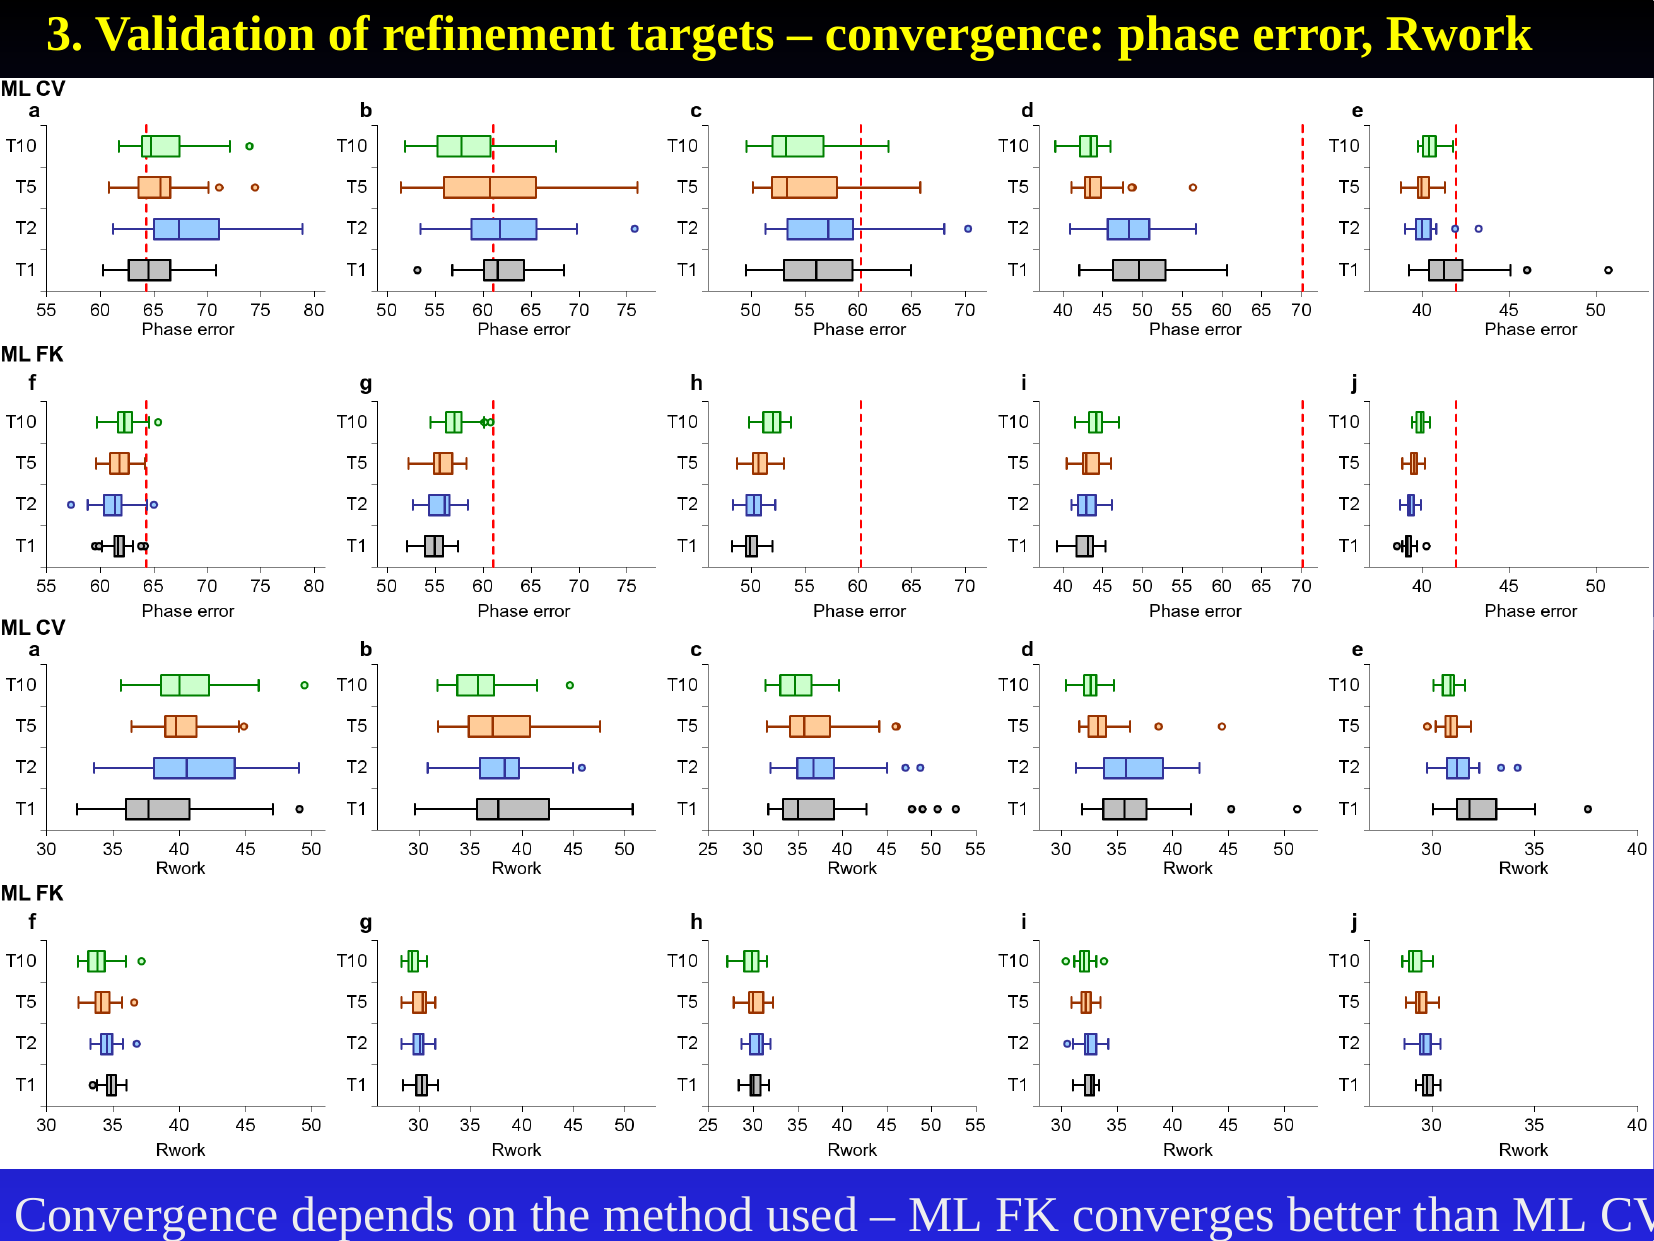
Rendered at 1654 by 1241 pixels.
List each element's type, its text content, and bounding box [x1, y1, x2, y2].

text_box 3. Validation of refinement targets – convergence: phase error, Rwork [31, 0, 1630, 78]
text_box Convergence depends on the method used – ML FK converges better than ML CV [0, 1179, 1654, 1241]
picture [0, 78, 1654, 1169]
